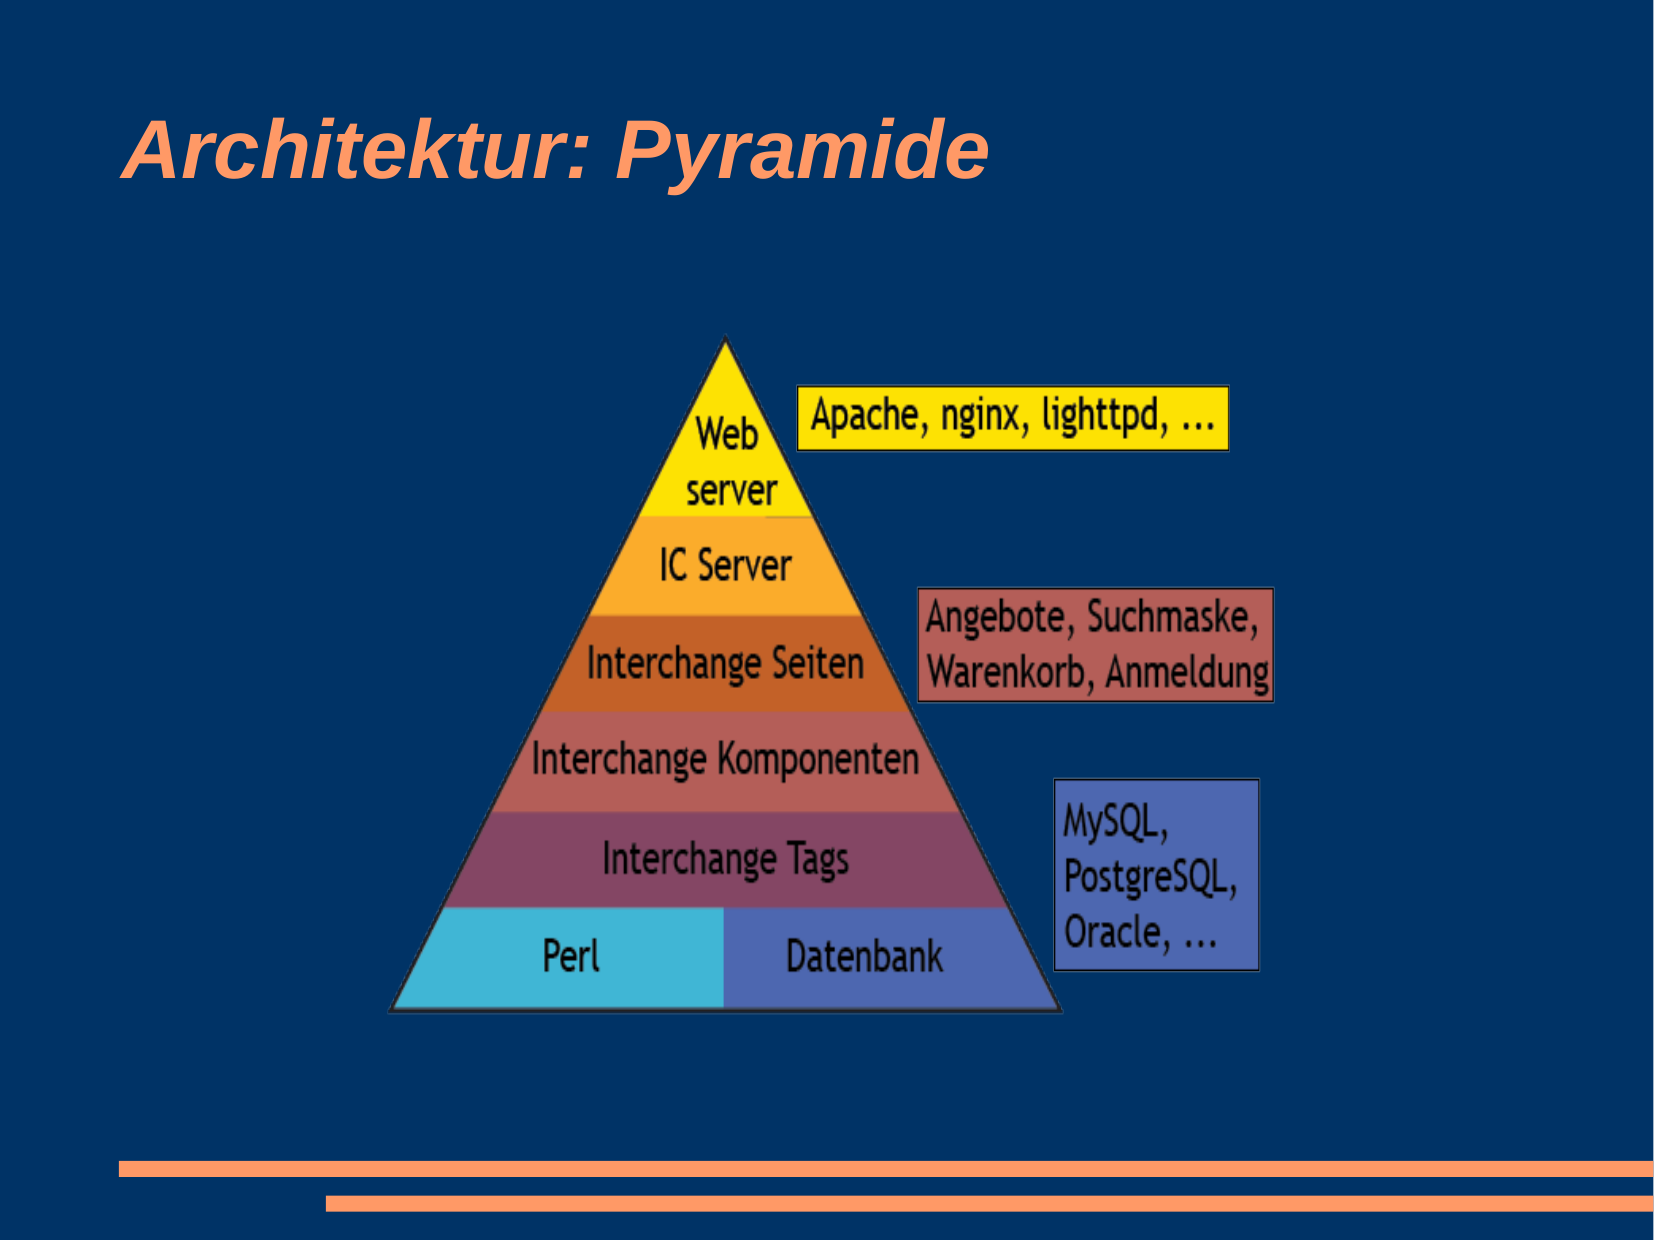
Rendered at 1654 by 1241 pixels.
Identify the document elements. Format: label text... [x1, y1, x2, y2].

title Architektur: Pyramide [121, 46, 1534, 254]
picture [375, 299, 1276, 1051]
